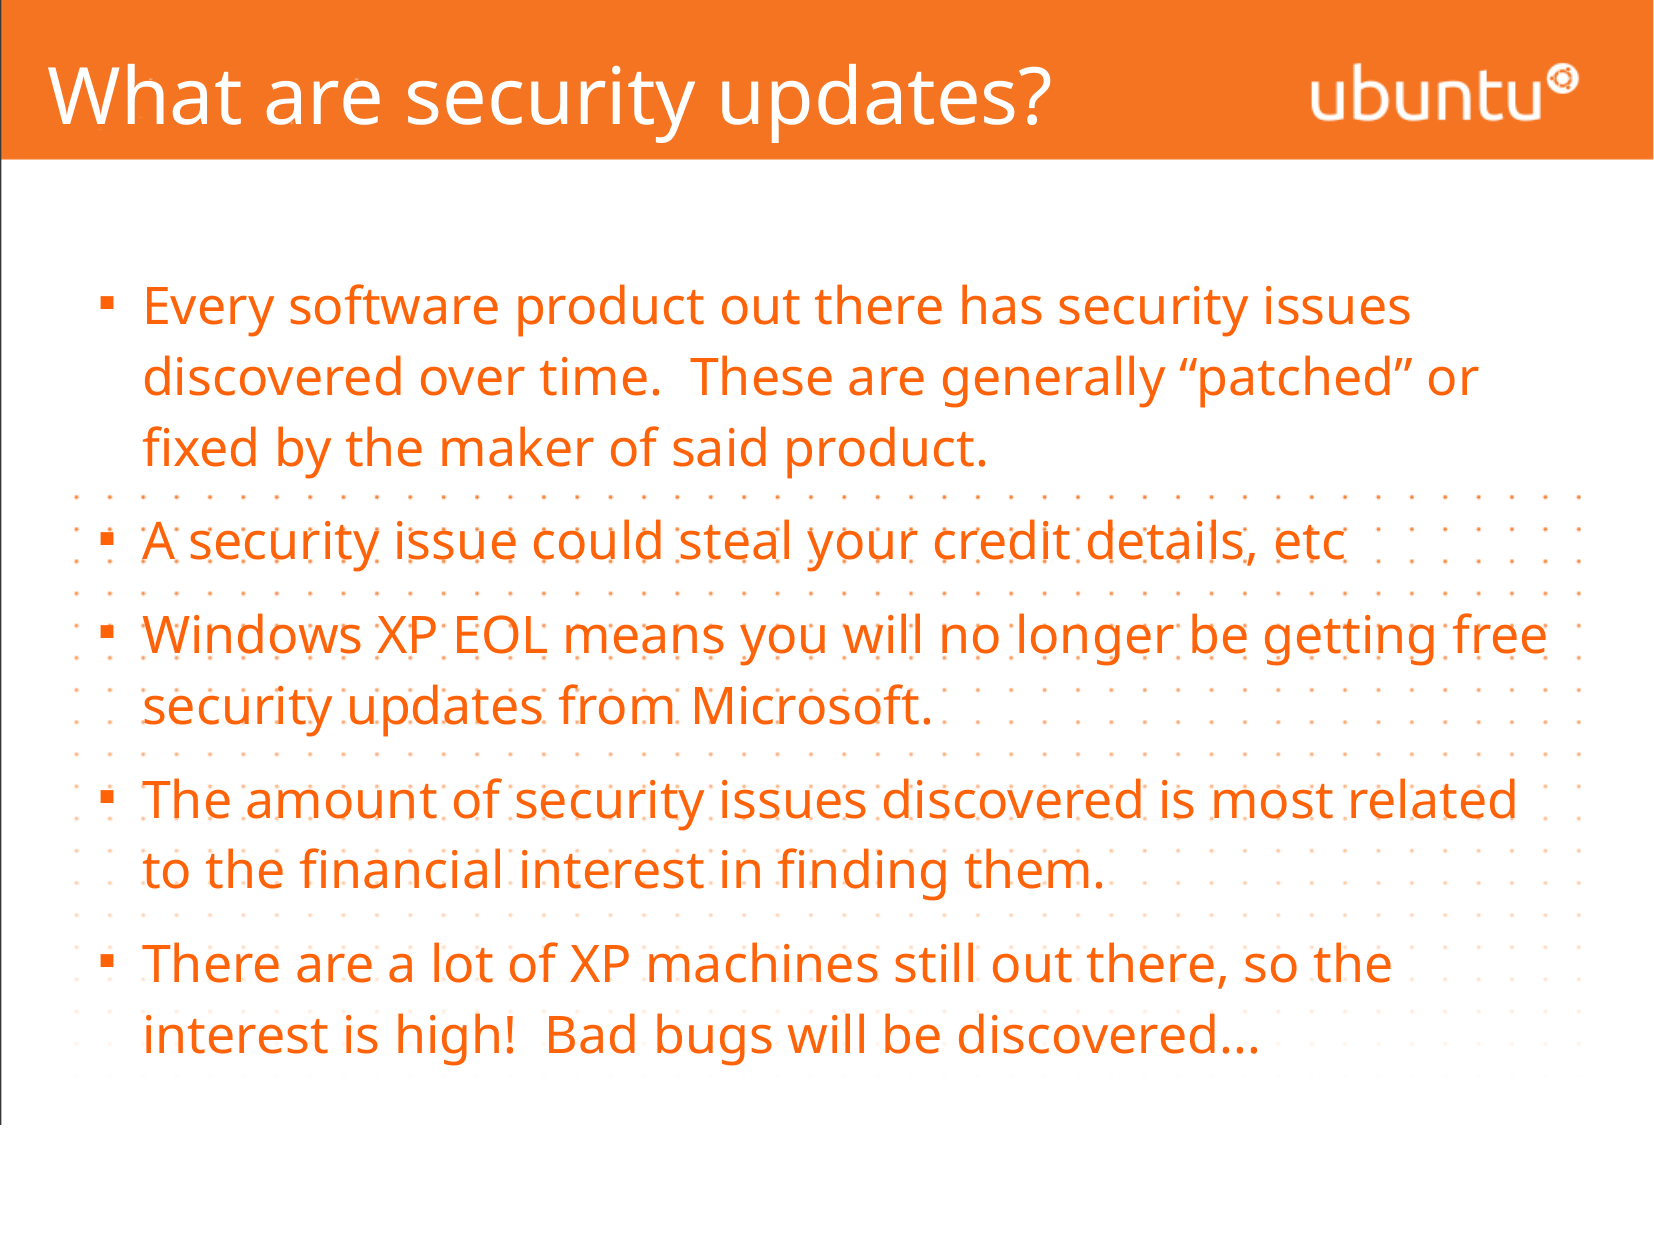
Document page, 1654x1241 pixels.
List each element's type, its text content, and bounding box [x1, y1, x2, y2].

title What are security updates? [47, 29, 1313, 158]
picture [0, 0, 1654, 1125]
list Every software product out there has security issues discovered over time. These are generally “patched” or fixed by the maker of said product. A security issue could steal your credit details, etc Windows XP EOL means you will no longer be getting free security updates from Microsoft. The amount of security issues discovered is most related to the financial interest in finding them. There are a lot of XP machines still out there, so the interest is high! Bad bugs will be discovered... [86, 268, 1576, 1088]
